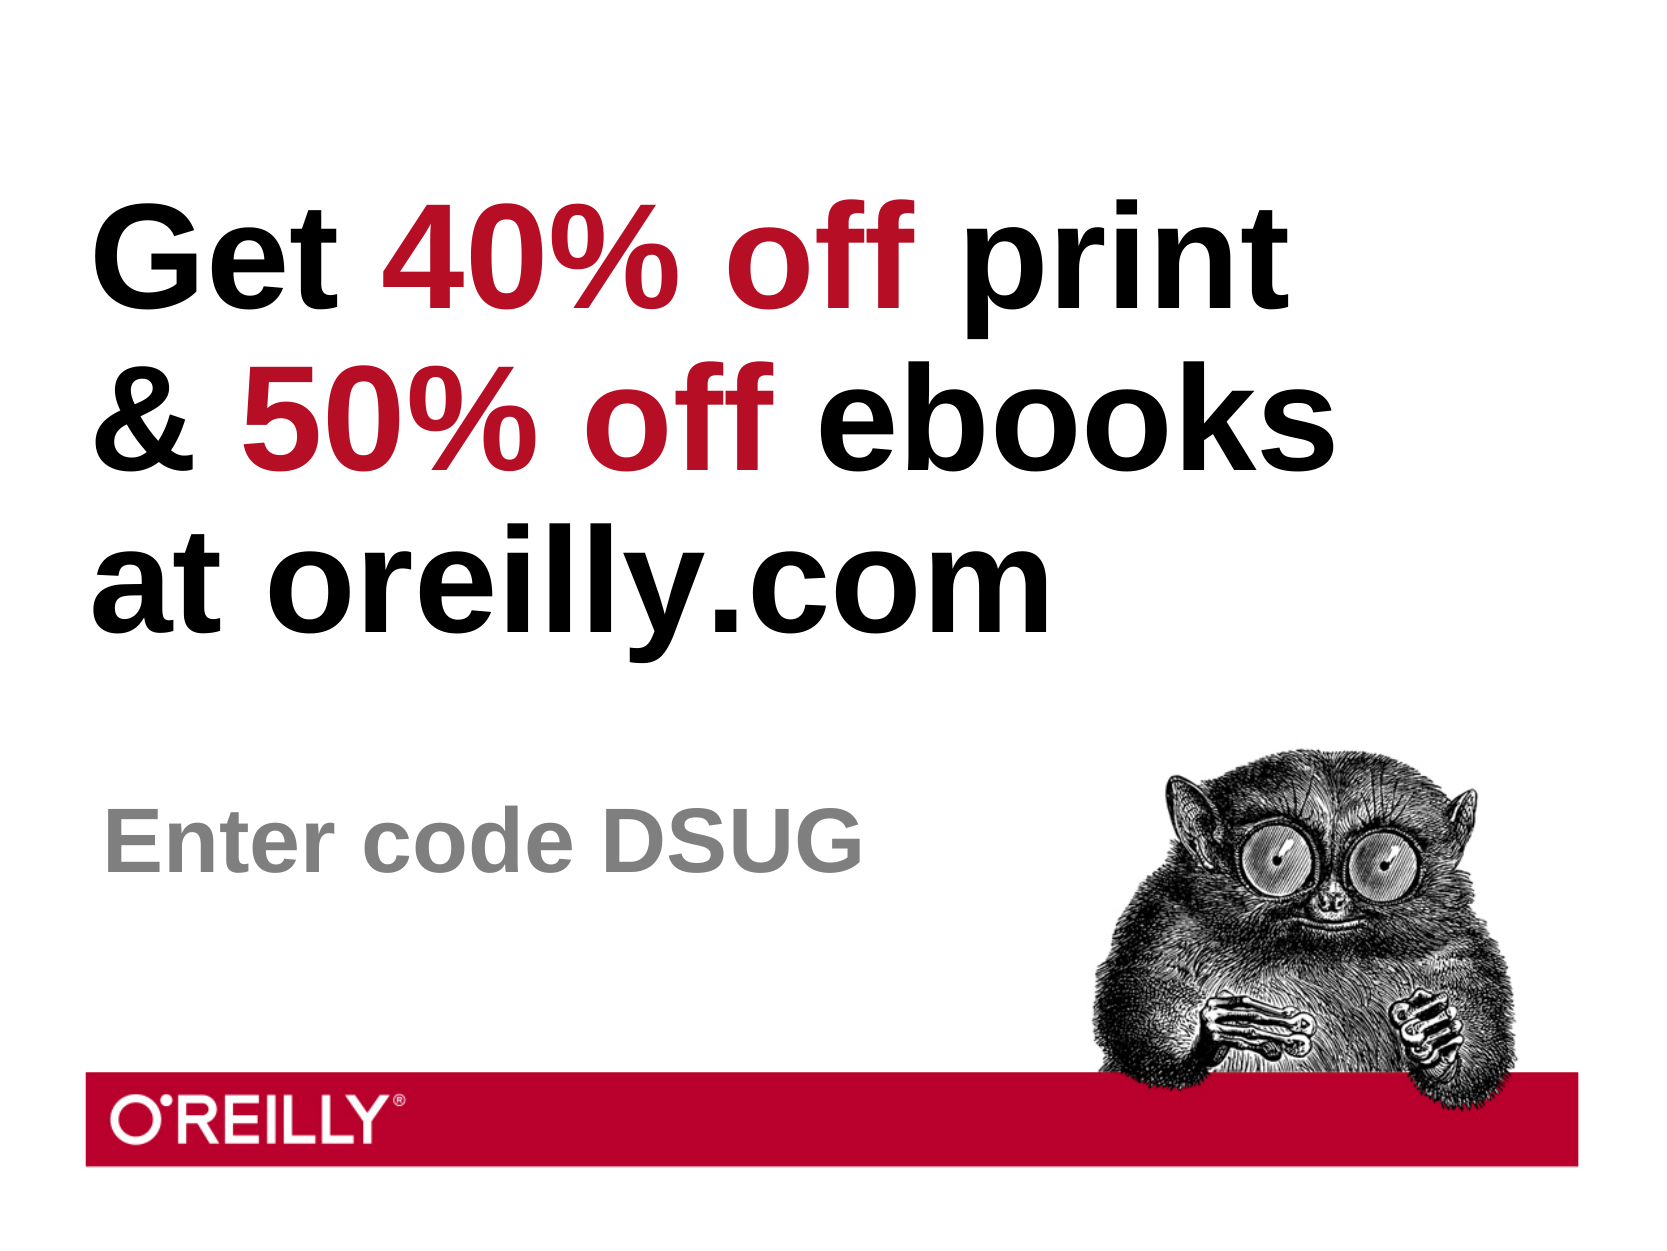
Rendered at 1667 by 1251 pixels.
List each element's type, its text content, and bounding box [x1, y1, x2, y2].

picture [0, 0, 1667, 1251]
list Enter code DSUG [95, 787, 946, 963]
title Get 40% off print & 50% off ebooks at oreilly.com [83, 172, 1548, 671]
